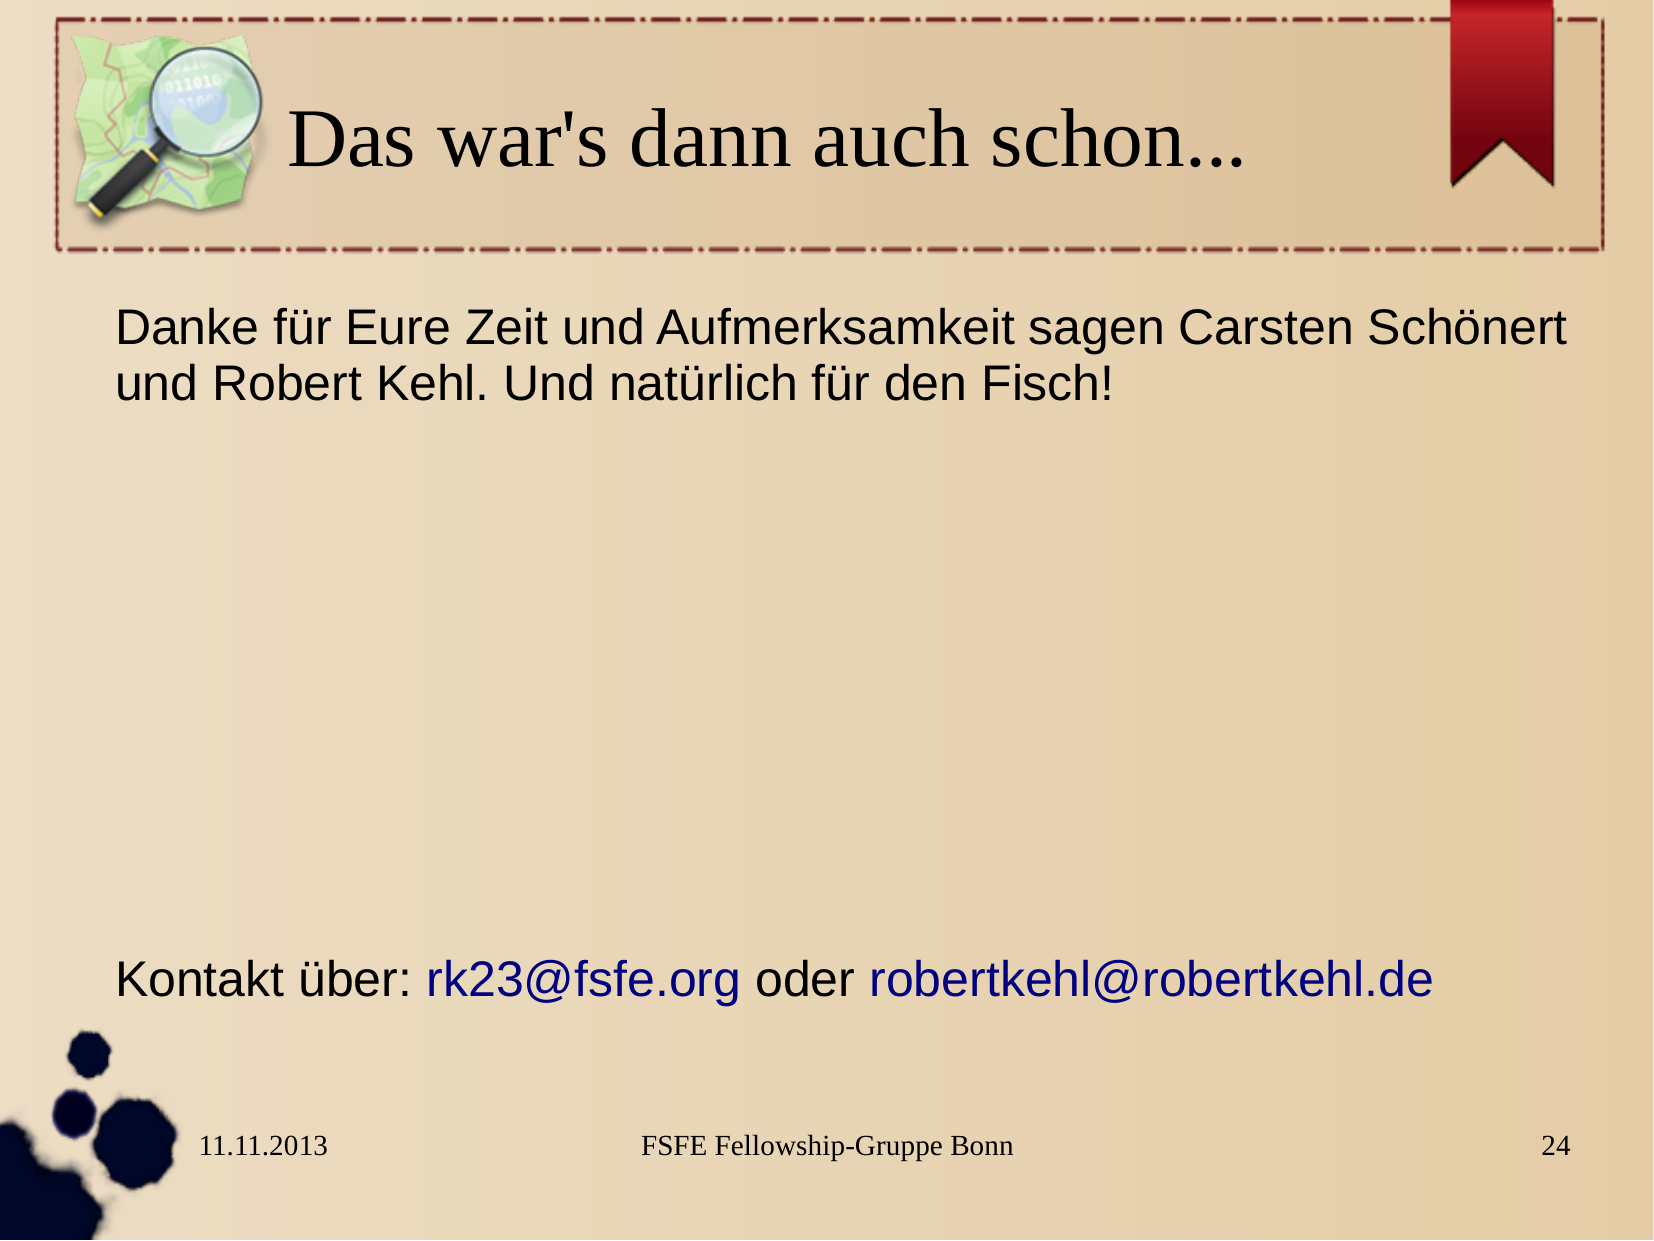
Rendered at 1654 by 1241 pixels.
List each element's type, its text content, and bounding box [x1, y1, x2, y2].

list Danke für Eure Zeit und Aufmerksamkeit sagen Carsten Schönert und Robert Kehl. Und natürlich für den Fisch! Kontakt über: rk23@fsfe.org oder robertkehl@robertkehl.de [82, 299, 1571, 1019]
title Das war's dann auch schon... [272, 47, 1412, 229]
picture [0, 0, 1654, 1240]
